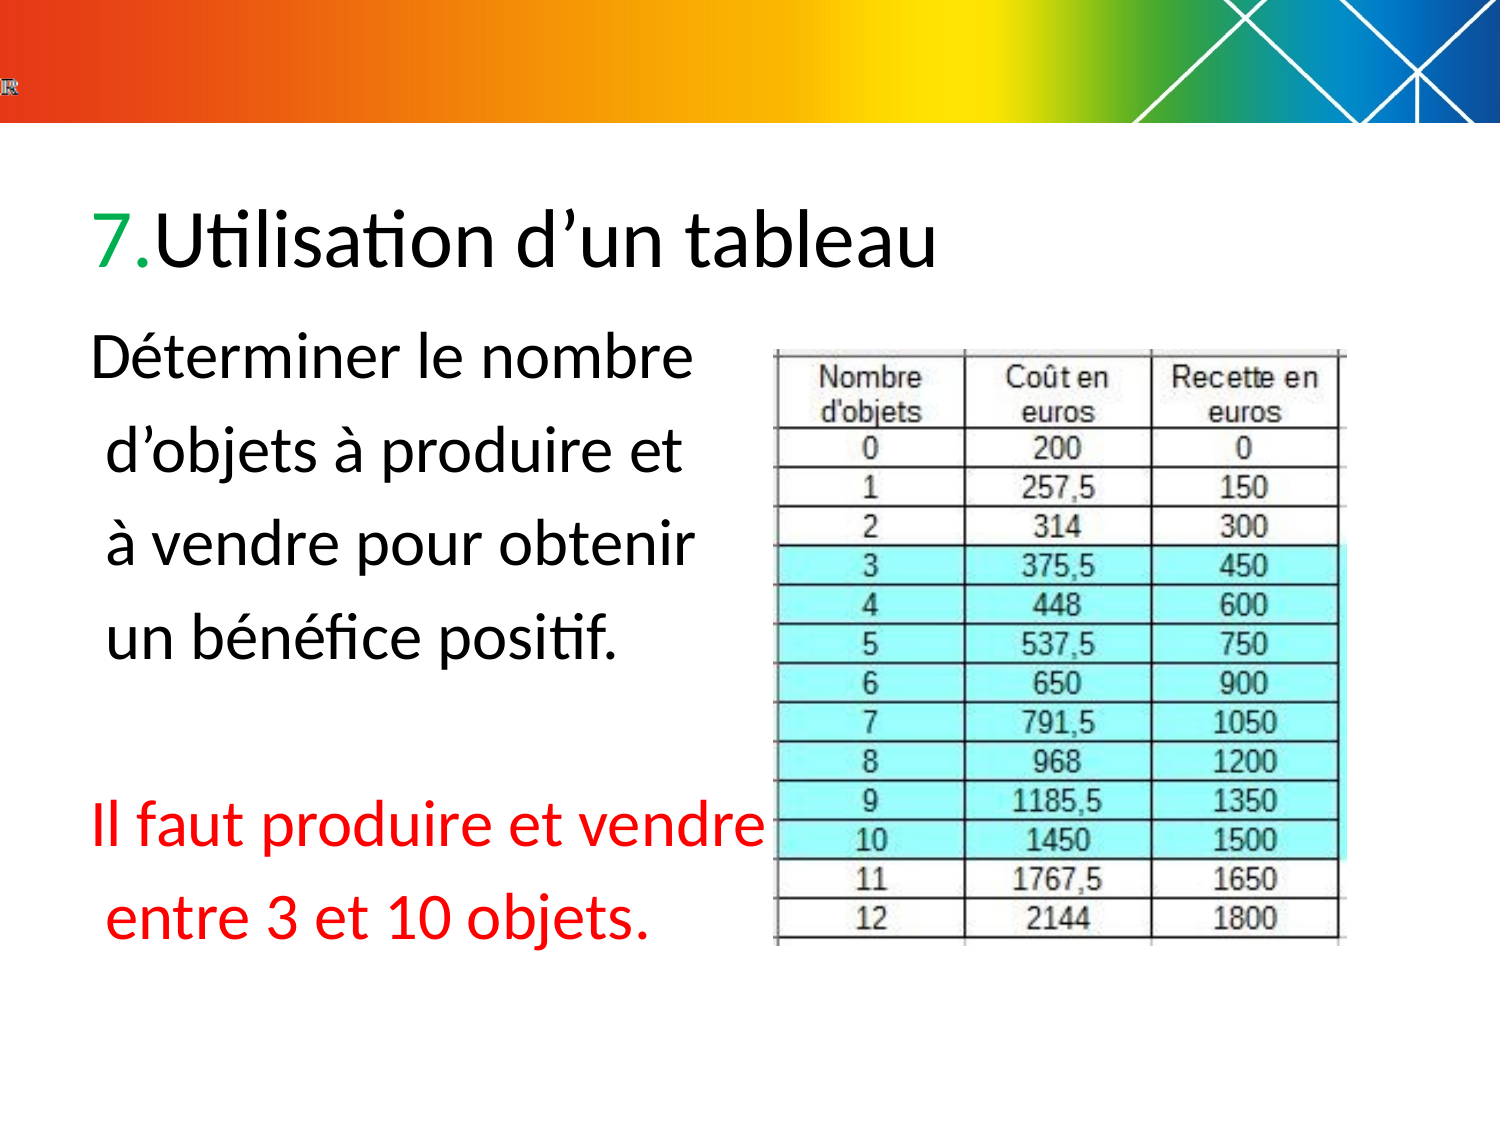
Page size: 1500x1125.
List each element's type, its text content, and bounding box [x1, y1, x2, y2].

picture [0, 0, 1358, 123]
title 7.Utilisation d’un tableau [75, 164, 1425, 304]
picture [773, 349, 1347, 946]
list Déterminer le nombre d’objets à produire et à vendre pour obtenir un bénéfice positif. Il faut produire et vendre entre 3 et 10 objets. [75, 304, 1425, 1067]
picture [1340, 0, 1500, 123]
